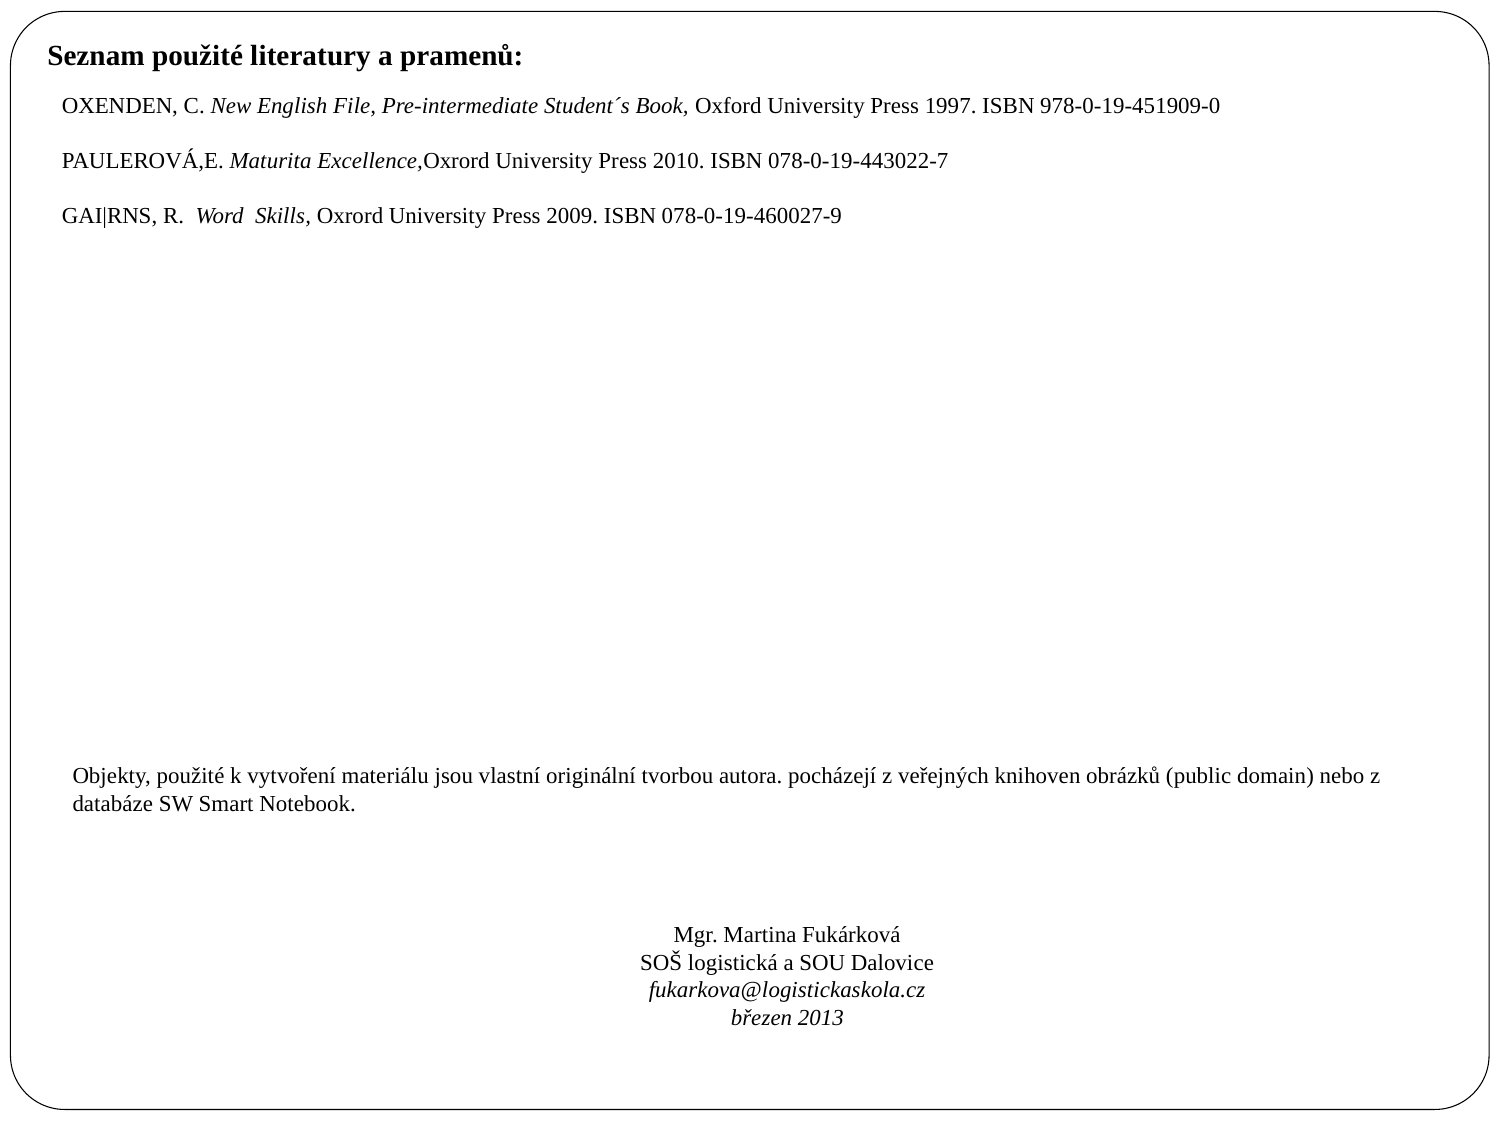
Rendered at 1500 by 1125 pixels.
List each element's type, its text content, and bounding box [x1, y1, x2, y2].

text_box Objekty, použité k vytvoření materiálu jsou vlastní originální tvorbou autora. pocházejí z veřejných knihoven obrázků (public domain) nebo z databáze SW Smart Notebook. [58, 753, 1442, 823]
text_box Mgr. Martina Fukárková SOŠ logistická a SOU Dalovice fukarkova@logistickaskola.cz březen 2013 [494, 913, 1080, 1041]
text_box Seznam použité literatury a pramenů: [33, 29, 762, 79]
text_box OXENDEN, C. New English File, Pre-intermediate Student´s Book, Oxford University Press 1997. ISBN 978-0-19-451909-0 PAULEROVÁ,E. Maturita Excellence,Oxrord University Press 2010. ISBN 078-0-19-443022-7 GAI|RNS, R. Word Skills, Oxrord University Press 2009. ISBN 078-0-19-460027-9 [48, 84, 1459, 320]
